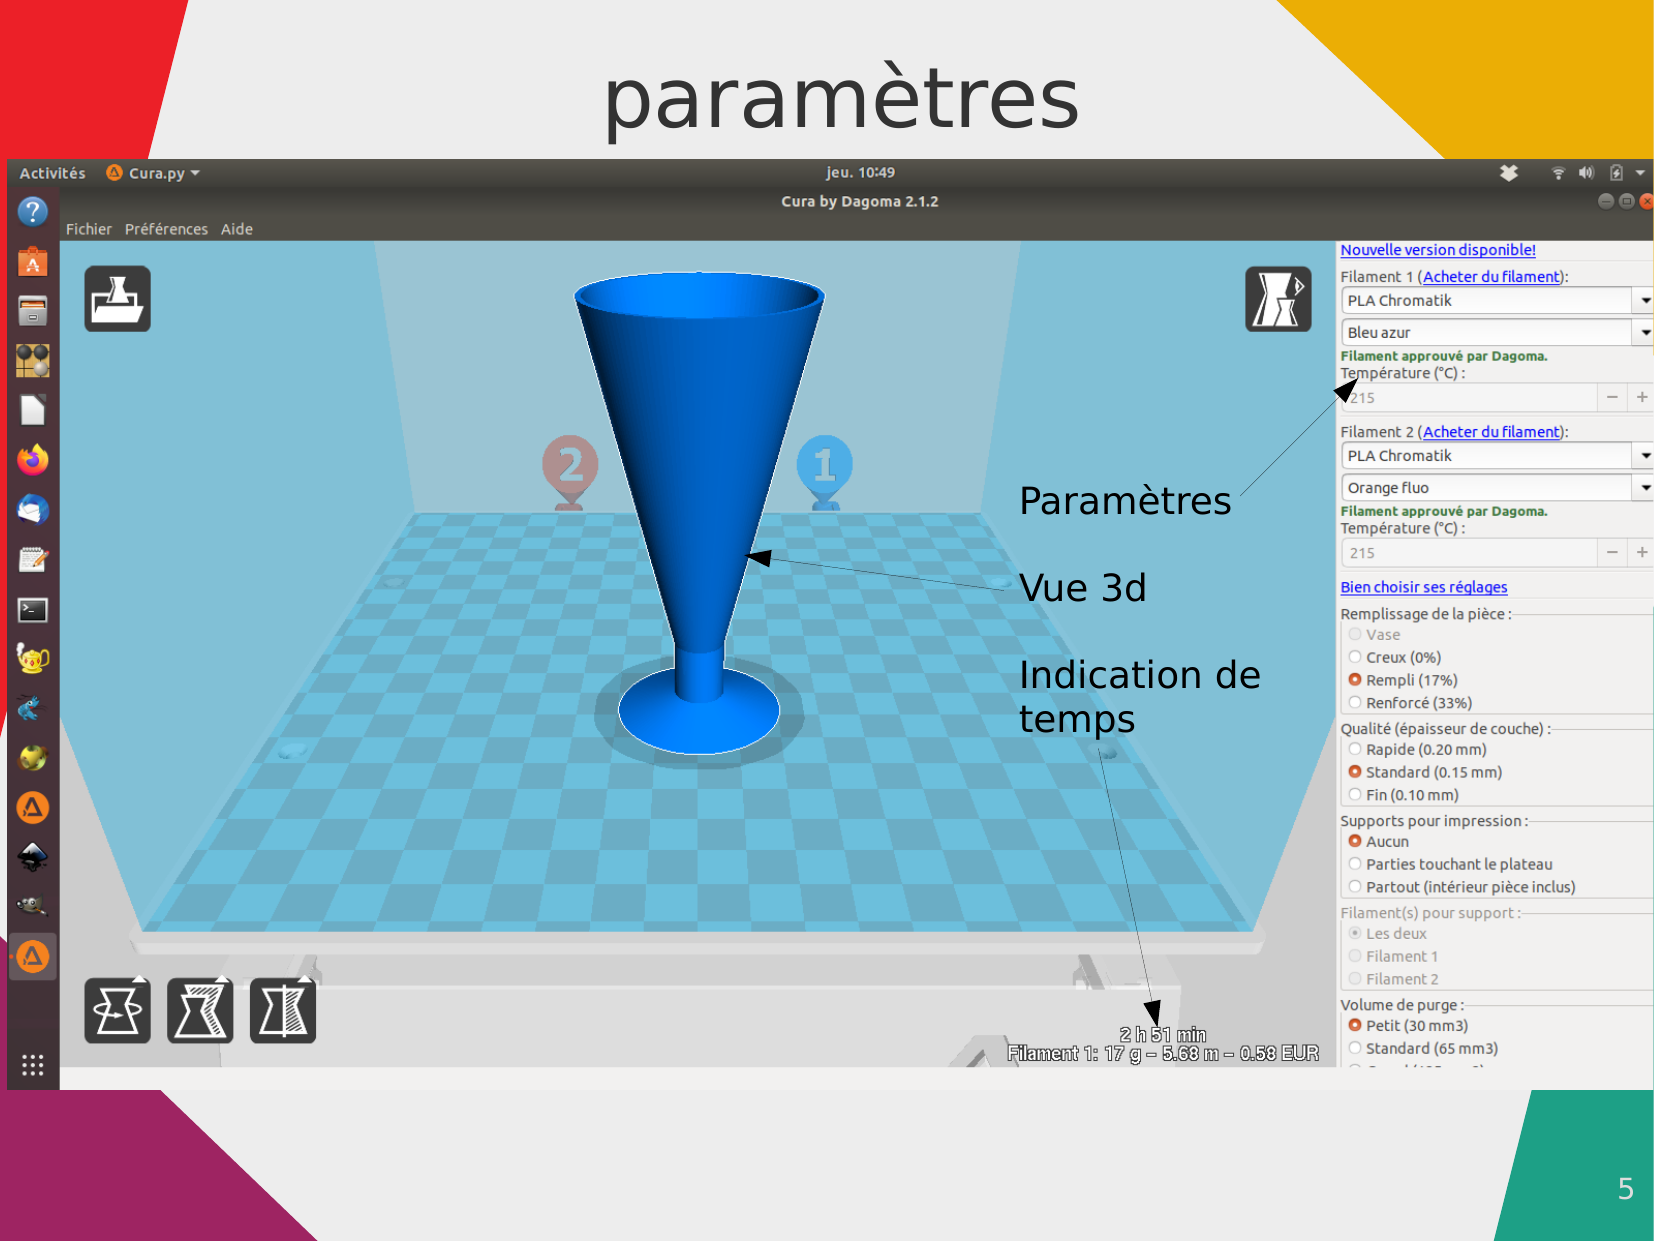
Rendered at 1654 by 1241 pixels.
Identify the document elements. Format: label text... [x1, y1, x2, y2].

text_box Paramètres Vue 3d Indication de temps [1003, 472, 1312, 749]
picture [7, 159, 1654, 1091]
title paramètres [129, 0, 1554, 159]
